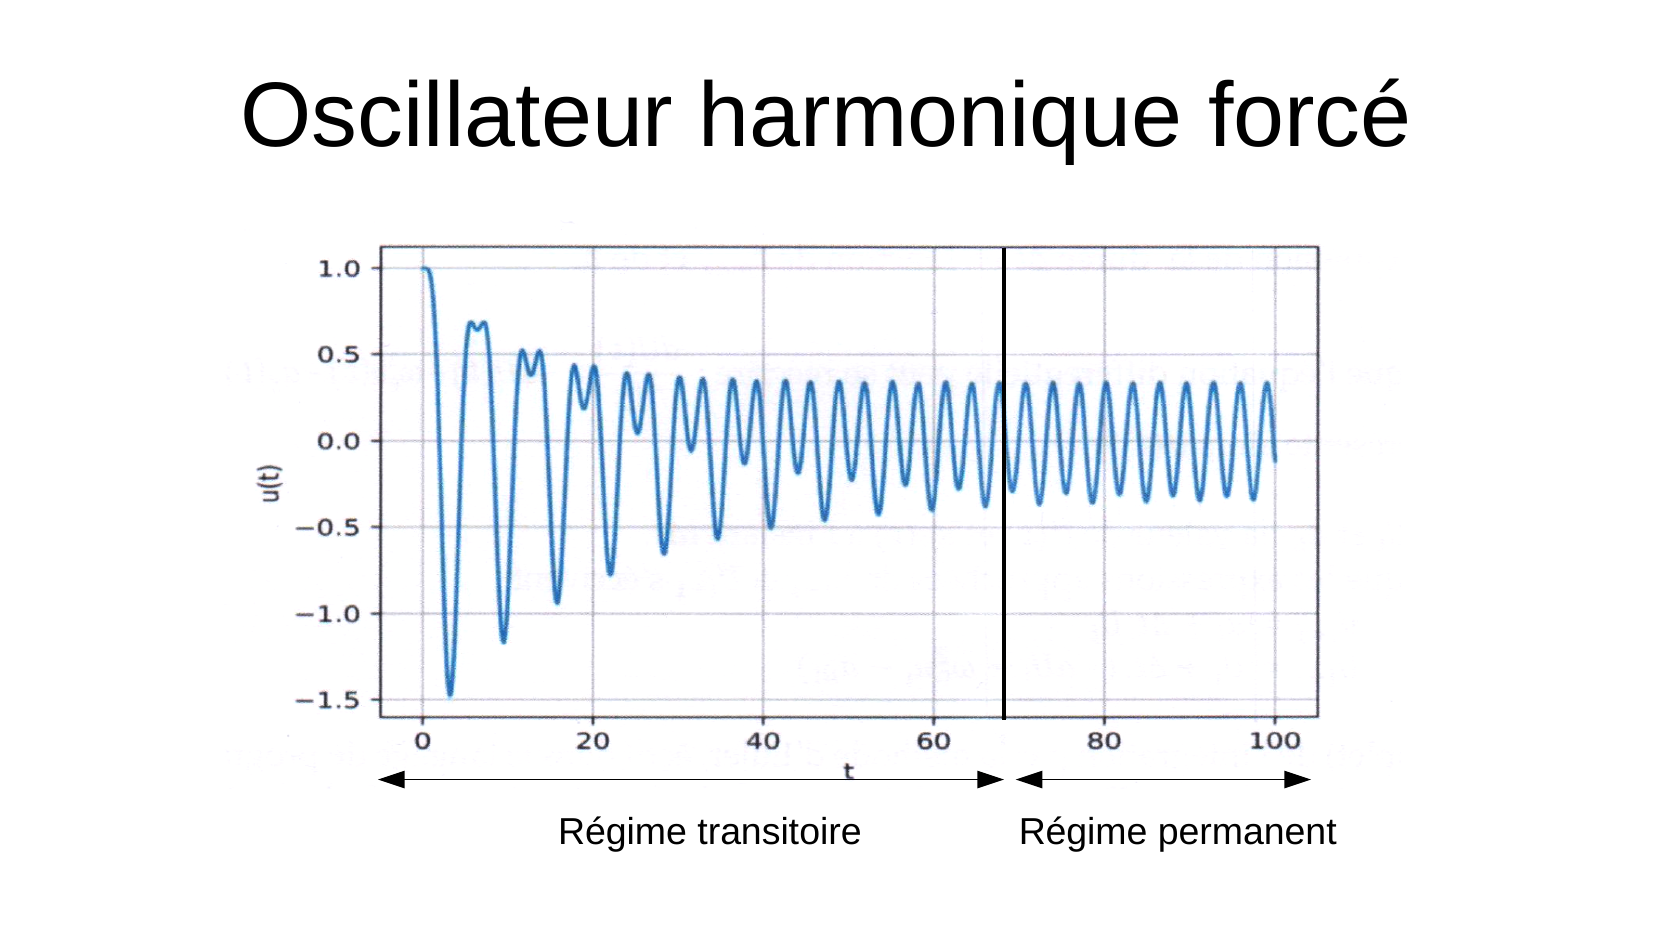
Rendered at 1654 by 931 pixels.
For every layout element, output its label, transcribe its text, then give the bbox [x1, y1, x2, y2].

text_box Régime permanent [1003, 803, 1382, 902]
picture [405, 780, 977, 789]
picture [224, 212, 1401, 789]
text_box Régime transitoire [543, 803, 886, 860]
picture [1043, 780, 1284, 789]
title Oscillateur harmonique forcé [82, 37, 1571, 193]
